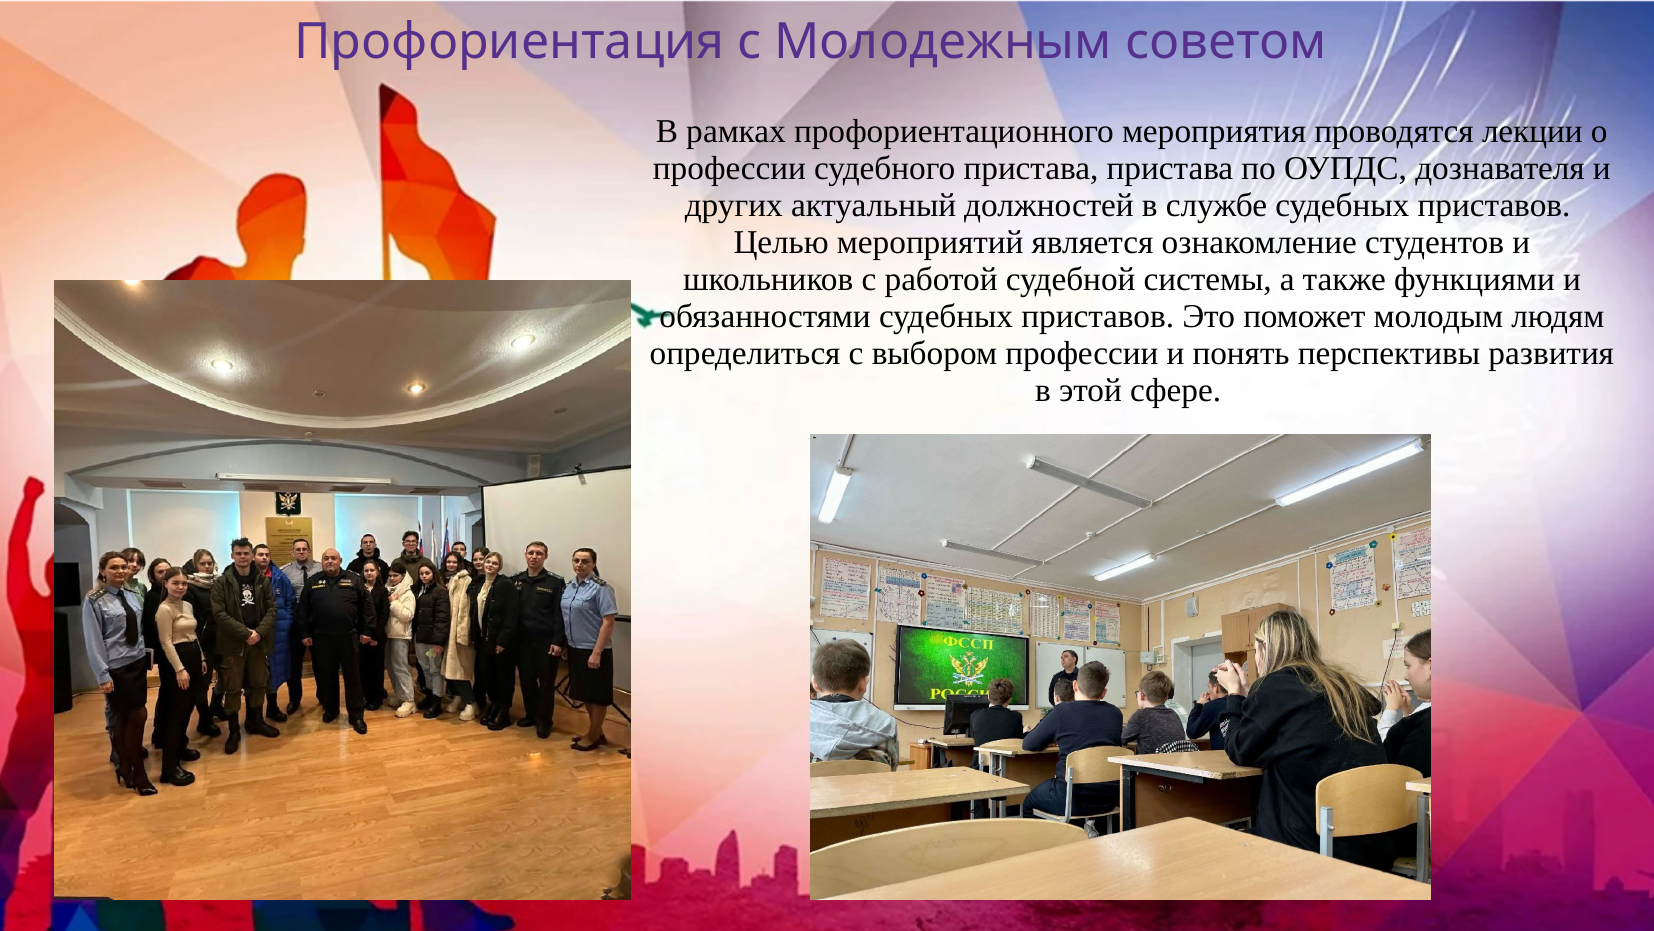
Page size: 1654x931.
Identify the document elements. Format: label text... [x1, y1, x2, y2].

text_box В рамках профориентационного мероприятия проводятся лекции о профессии судебного пристава, пристава по ОУПДС, дознавателя и других актуальный должностей в службе судебных приставов. Целью мероприятий является ознакомление студентов и школьников с работой судебной системы, а также функциями и обязанностями судебных приставов. Это поможет молодым людям определиться с выбором профессии и понять перспективы развития в этой сфере. [630, 105, 1636, 451]
text_box Профориентация с Молодежным советом [288, 3, 1334, 75]
picture [0, 0, 1654, 931]
